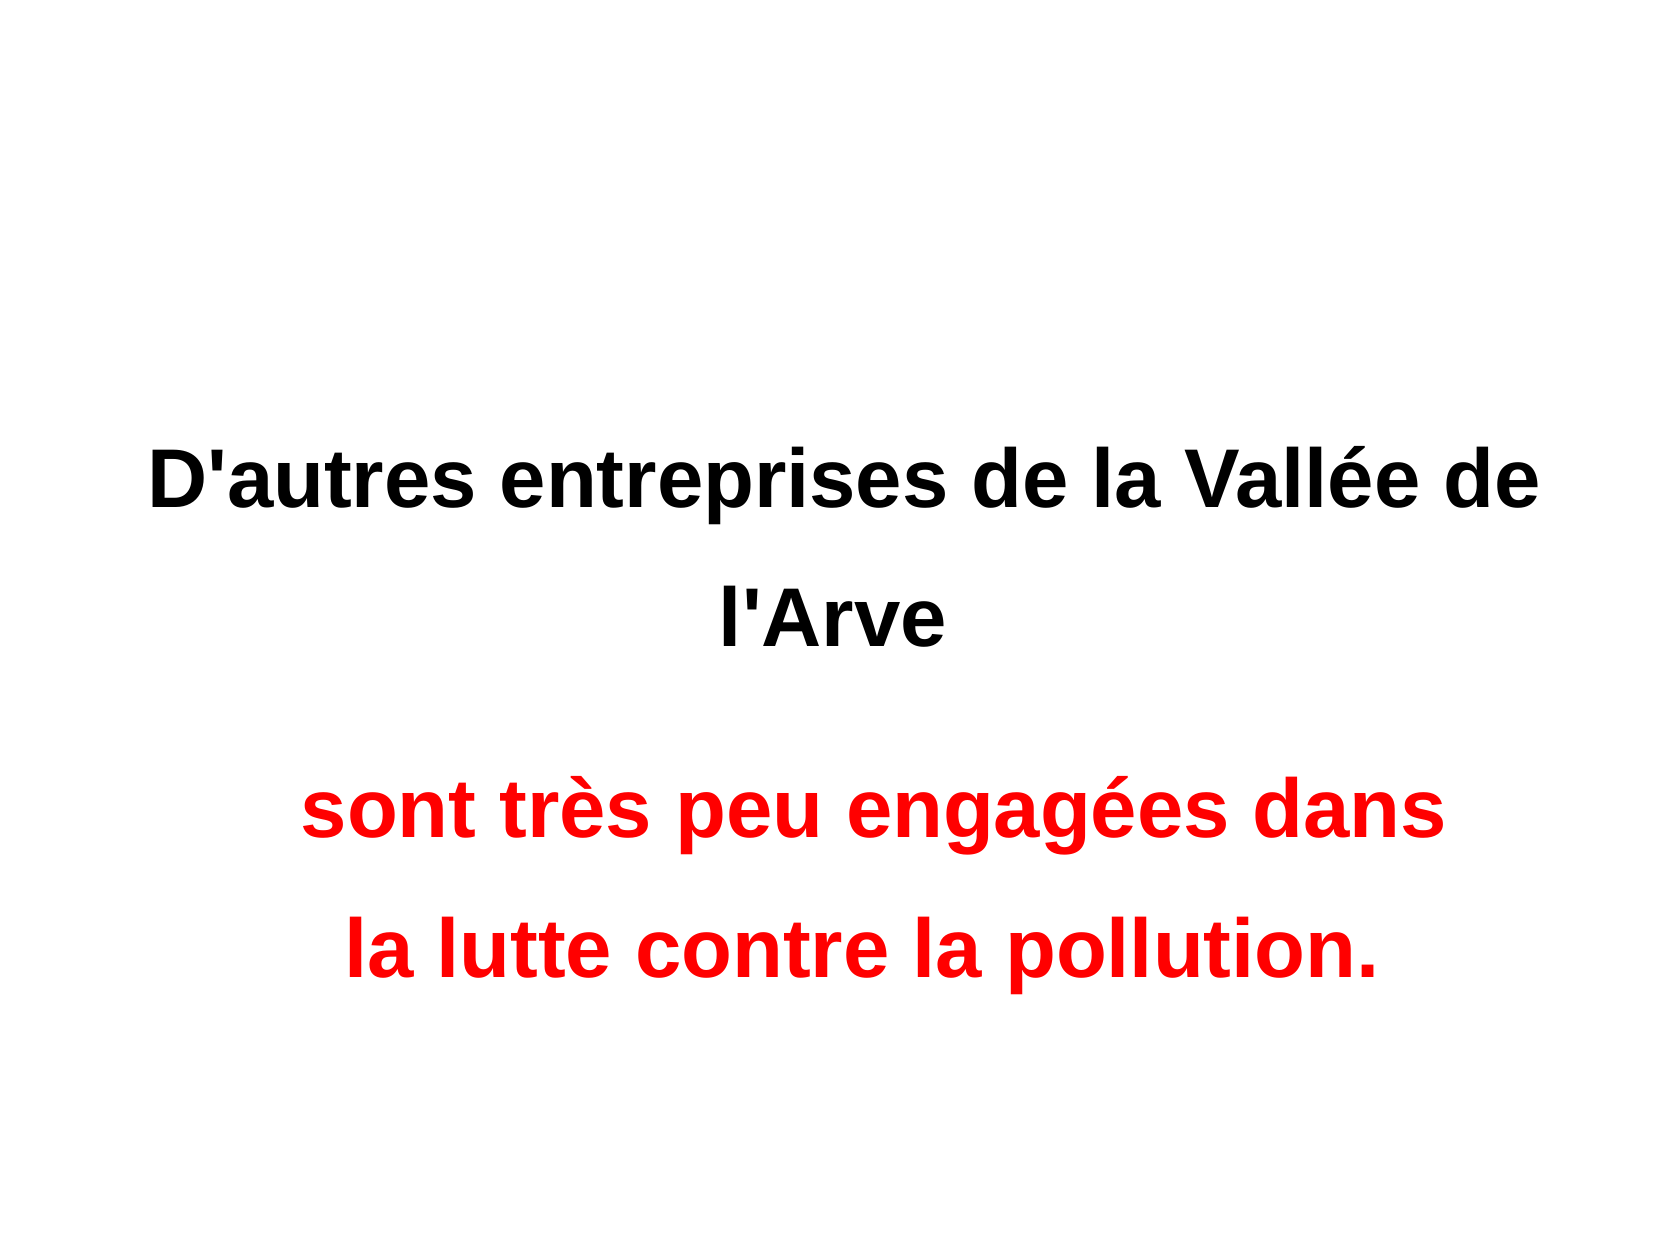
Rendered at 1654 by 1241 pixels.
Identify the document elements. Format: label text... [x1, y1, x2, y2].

text_box sont très peu engagées dans la lutte contre la pollution. [271, 708, 1477, 956]
text_box D'autres entreprises de la Vallée de l'Arve [118, 378, 1571, 787]
